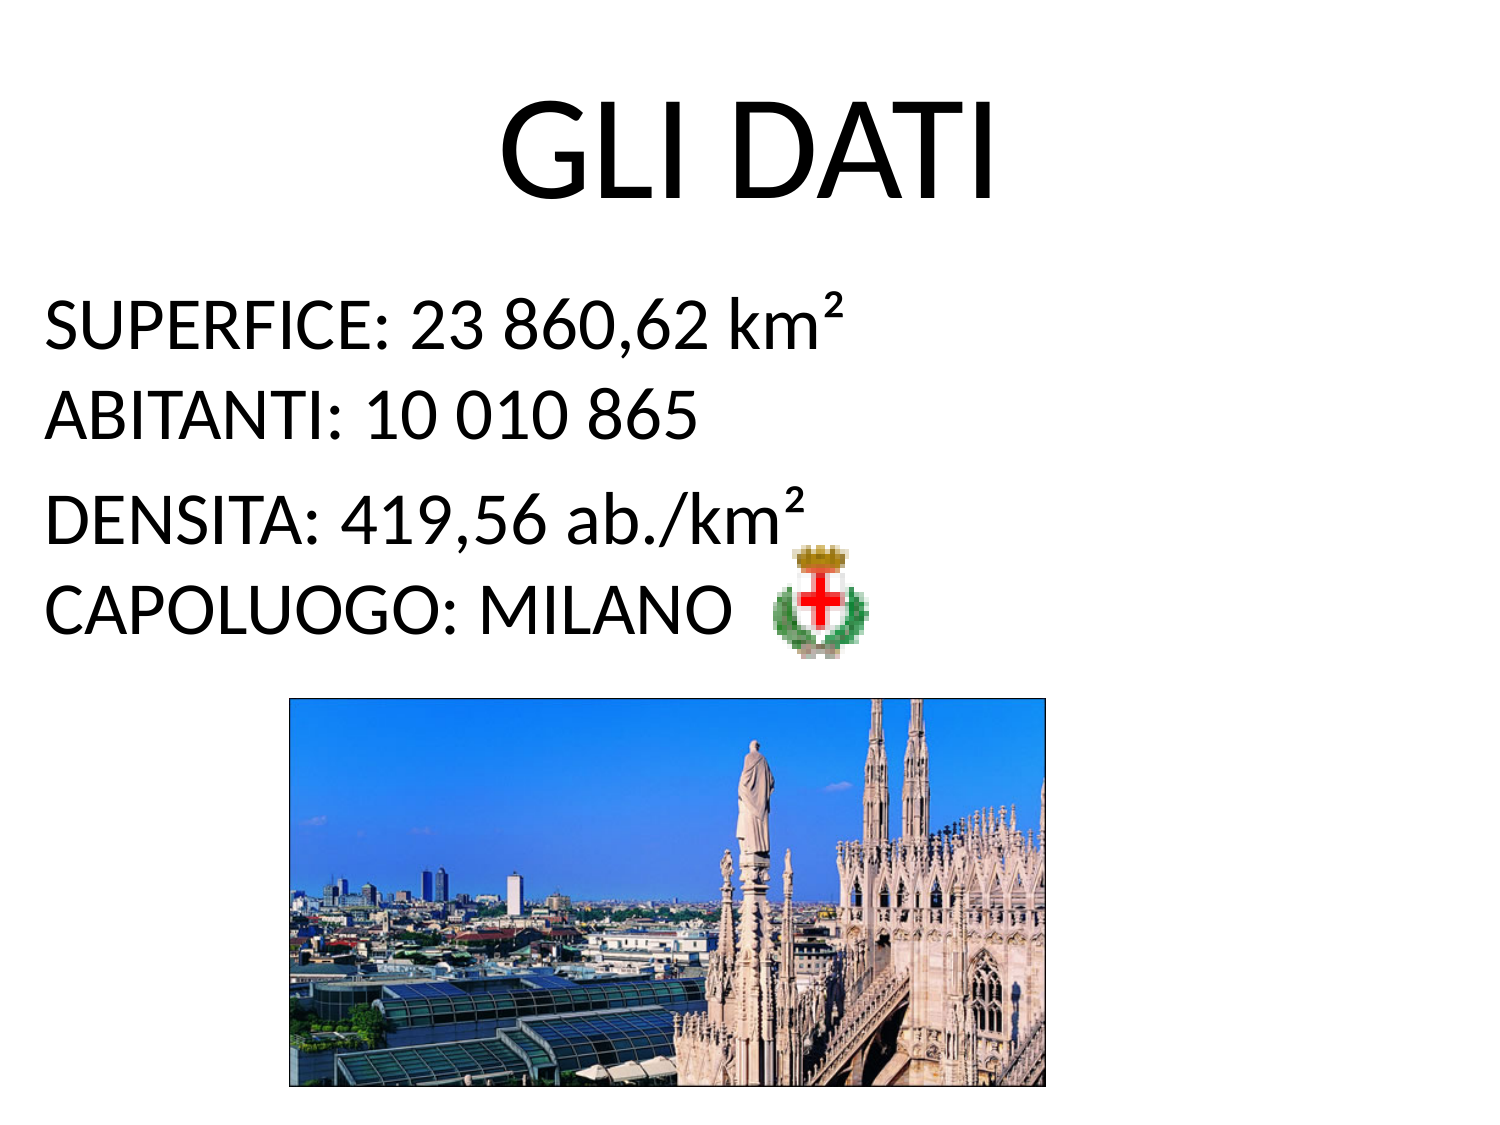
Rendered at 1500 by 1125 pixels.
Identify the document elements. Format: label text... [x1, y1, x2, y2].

picture [773, 545, 869, 659]
picture [289, 698, 1046, 1087]
title GLI DATI [75, 45, 1425, 233]
list SUPERFICE: 23 860,62 km² ABITANTI: 10 010 865 DENSITA: 419,56 ab./km² CAPOLUOGO: MILANO [29, 267, 1447, 1087]
